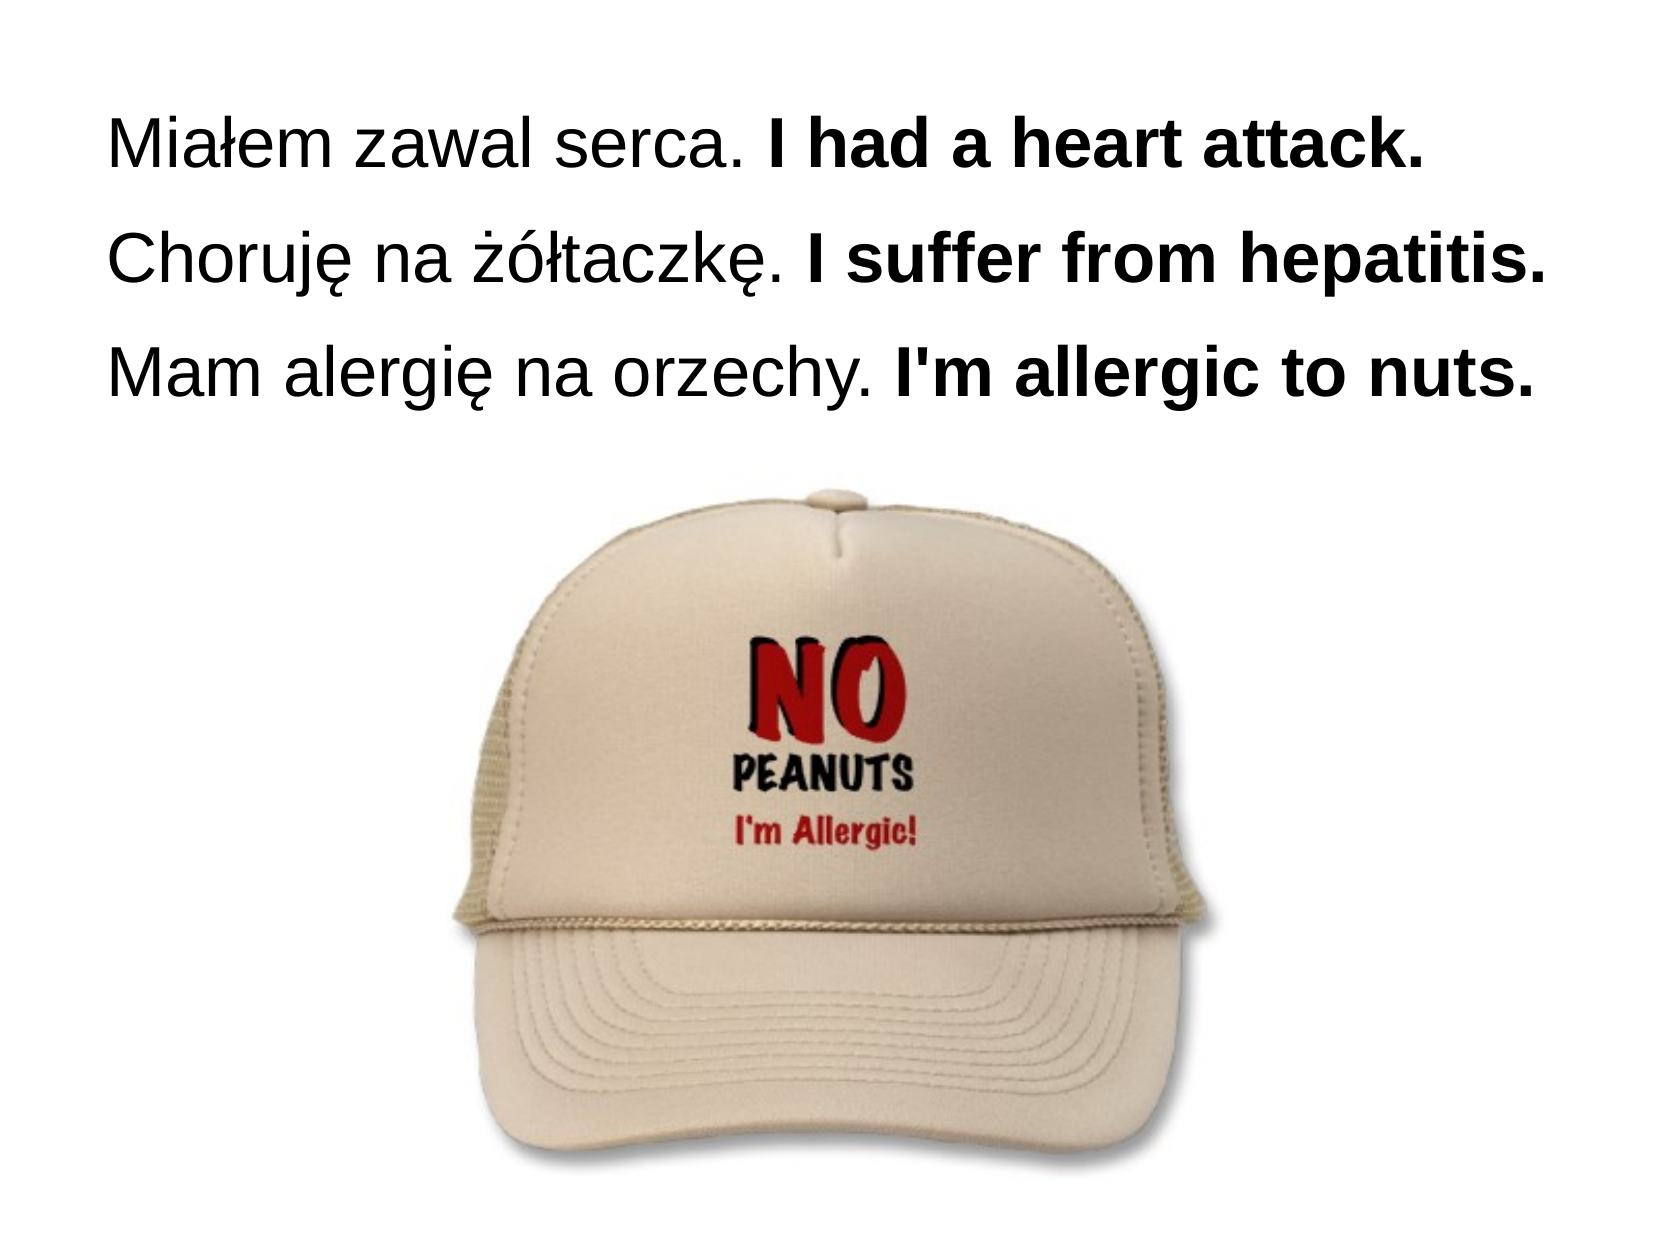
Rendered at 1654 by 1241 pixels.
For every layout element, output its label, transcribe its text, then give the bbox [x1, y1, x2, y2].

picture [413, 413, 1241, 1182]
list Miałem zawal serca. I had a heart attack. Choruję na żółtaczkę. I suffer from hepatitis. Mam alergię na orzechy. I'm allergic to nuts. [106, 96, 1595, 916]
